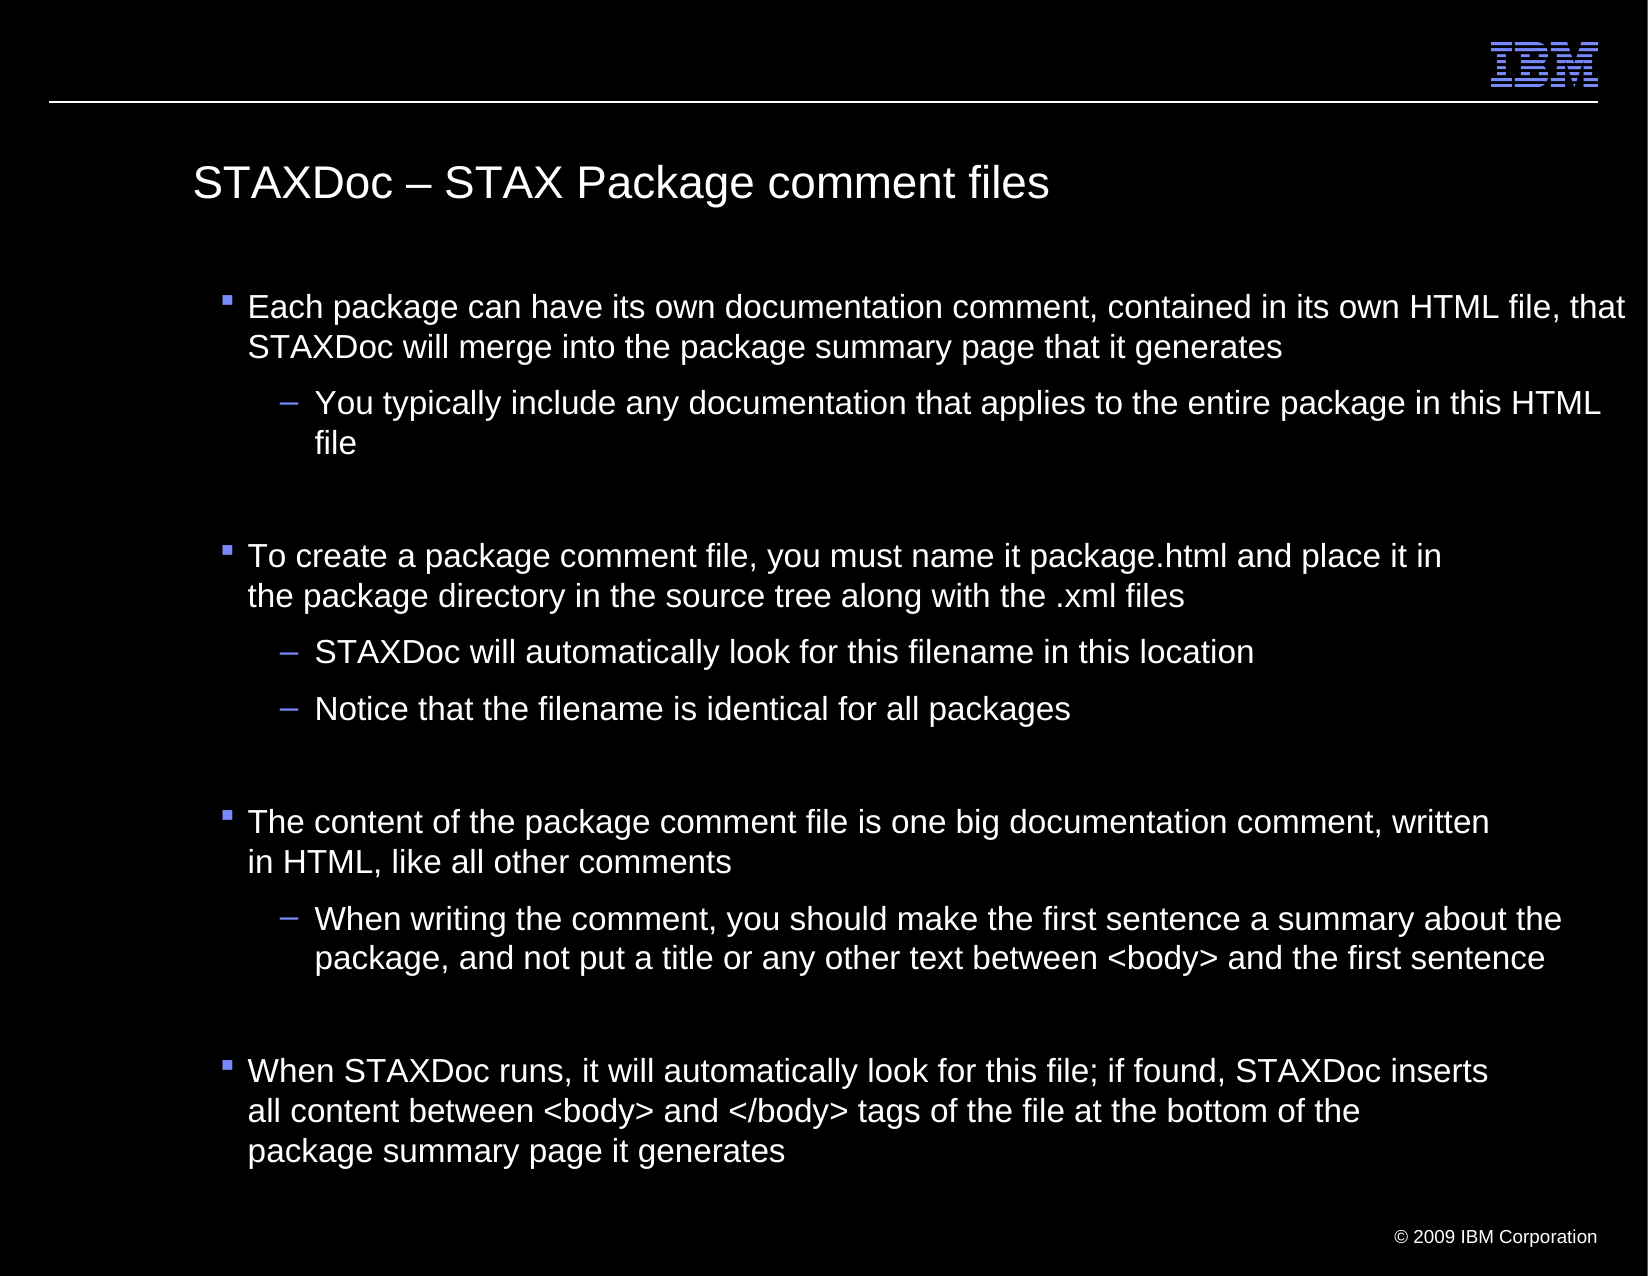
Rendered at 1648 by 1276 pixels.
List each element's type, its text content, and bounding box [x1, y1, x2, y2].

title STAXDoc – STAX Package comment files [175, 150, 1648, 244]
picture [1491, 42, 1598, 87]
text_box Each package can have its own documentation comment, contained in its own HTML file, that STAXDoc will merge into the package summary page that it generates You typically include any documentation that applies to the entire package in this HTML file To create a package comment file, you must name it package.html and place it in the package directory in the source tree along with the .xml files STAXDoc will automatically look for this filename in this location Notice that the filename is identical for all packages The content of the package comment file is one big documentation comment, written in HTML, like all other comments When writing the comment, you should make the first sentence a summary about the package, and not put a title or any other text between <body> and the first sentence When STAXDoc runs, it will automatically look for this file; if found, STAXDoc inserts all content between <body> and </body> tags of the file at the bottom of the package summary page it generates [220, 284, 1648, 1268]
